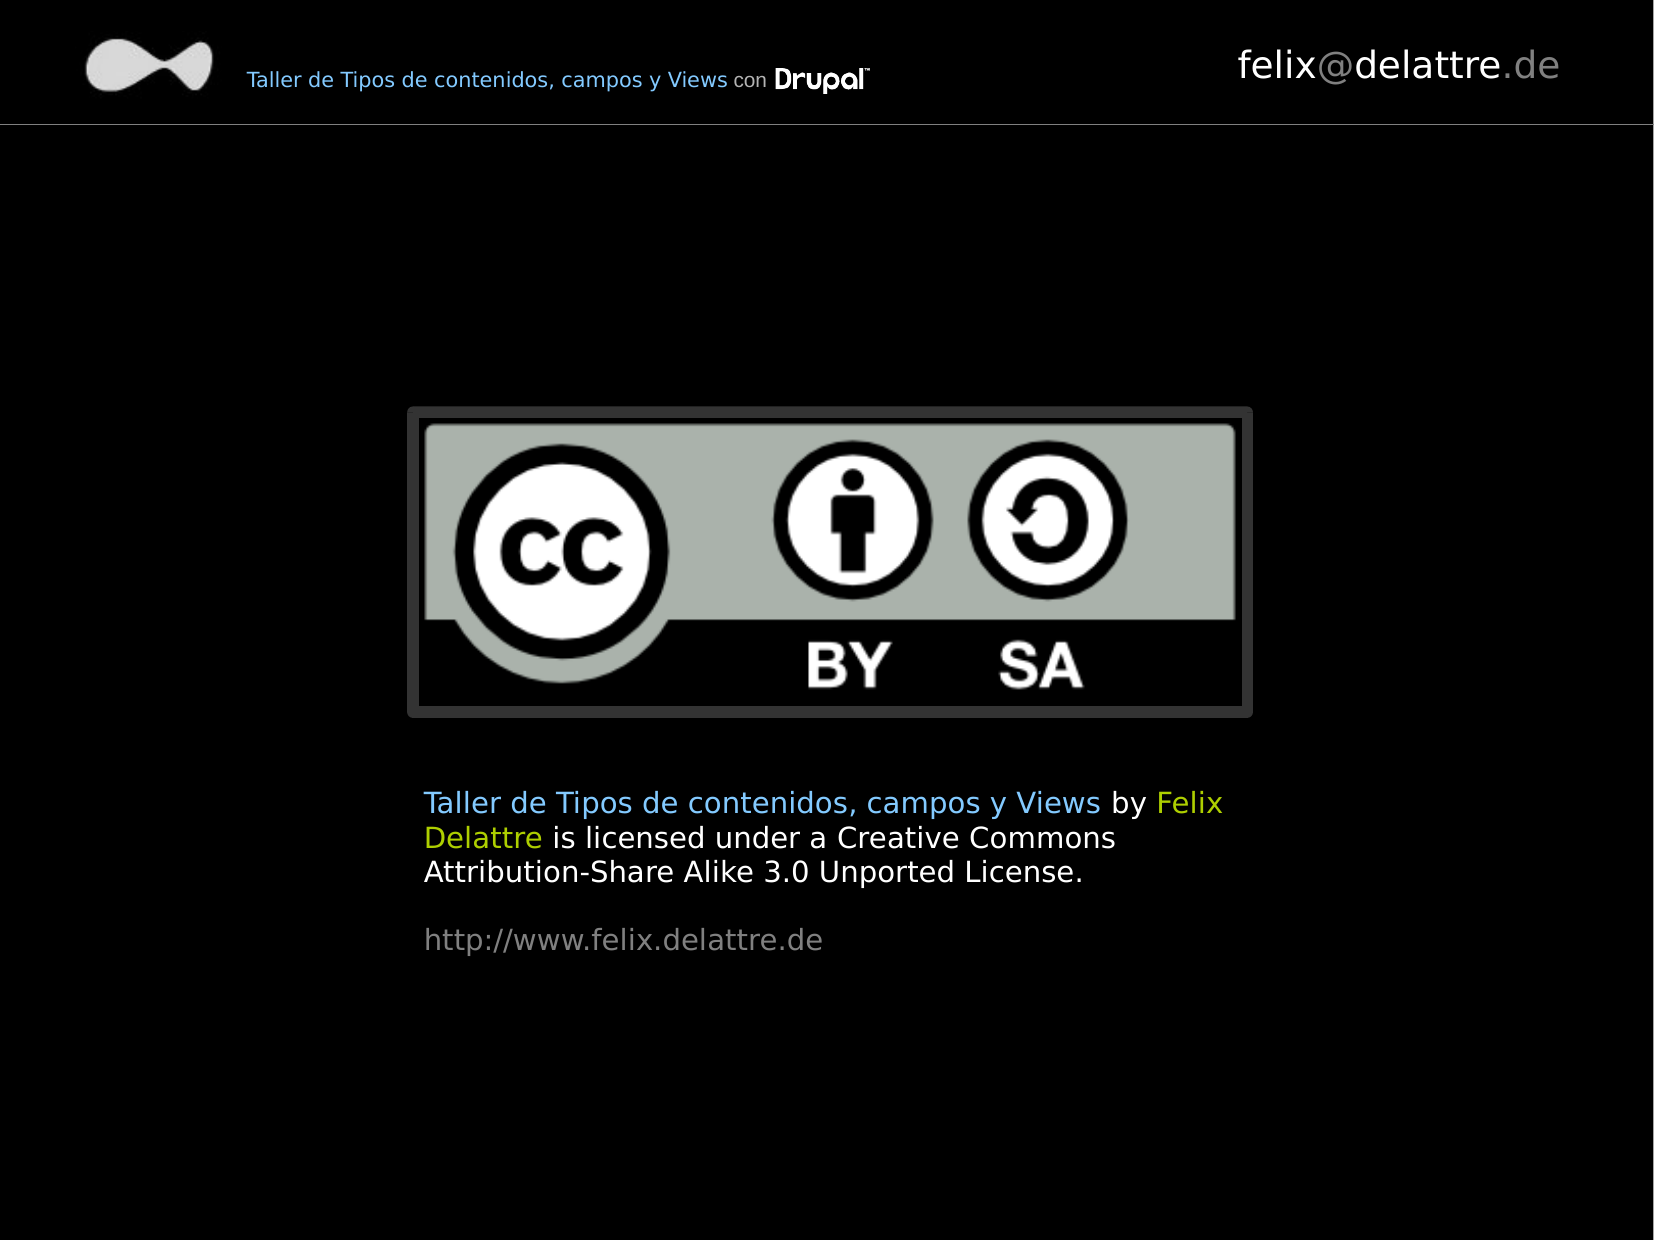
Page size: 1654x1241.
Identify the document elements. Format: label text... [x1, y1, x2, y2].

text_box Taller de Tipos de contenidos, campos y Views by Felix Delattre is licensed under a Creative Commons Attribution-Share Alike 3.0 Unported License. http://www.felix.delattre.de [409, 779, 1276, 966]
picture [407, 406, 1253, 718]
picture [62, 31, 229, 104]
